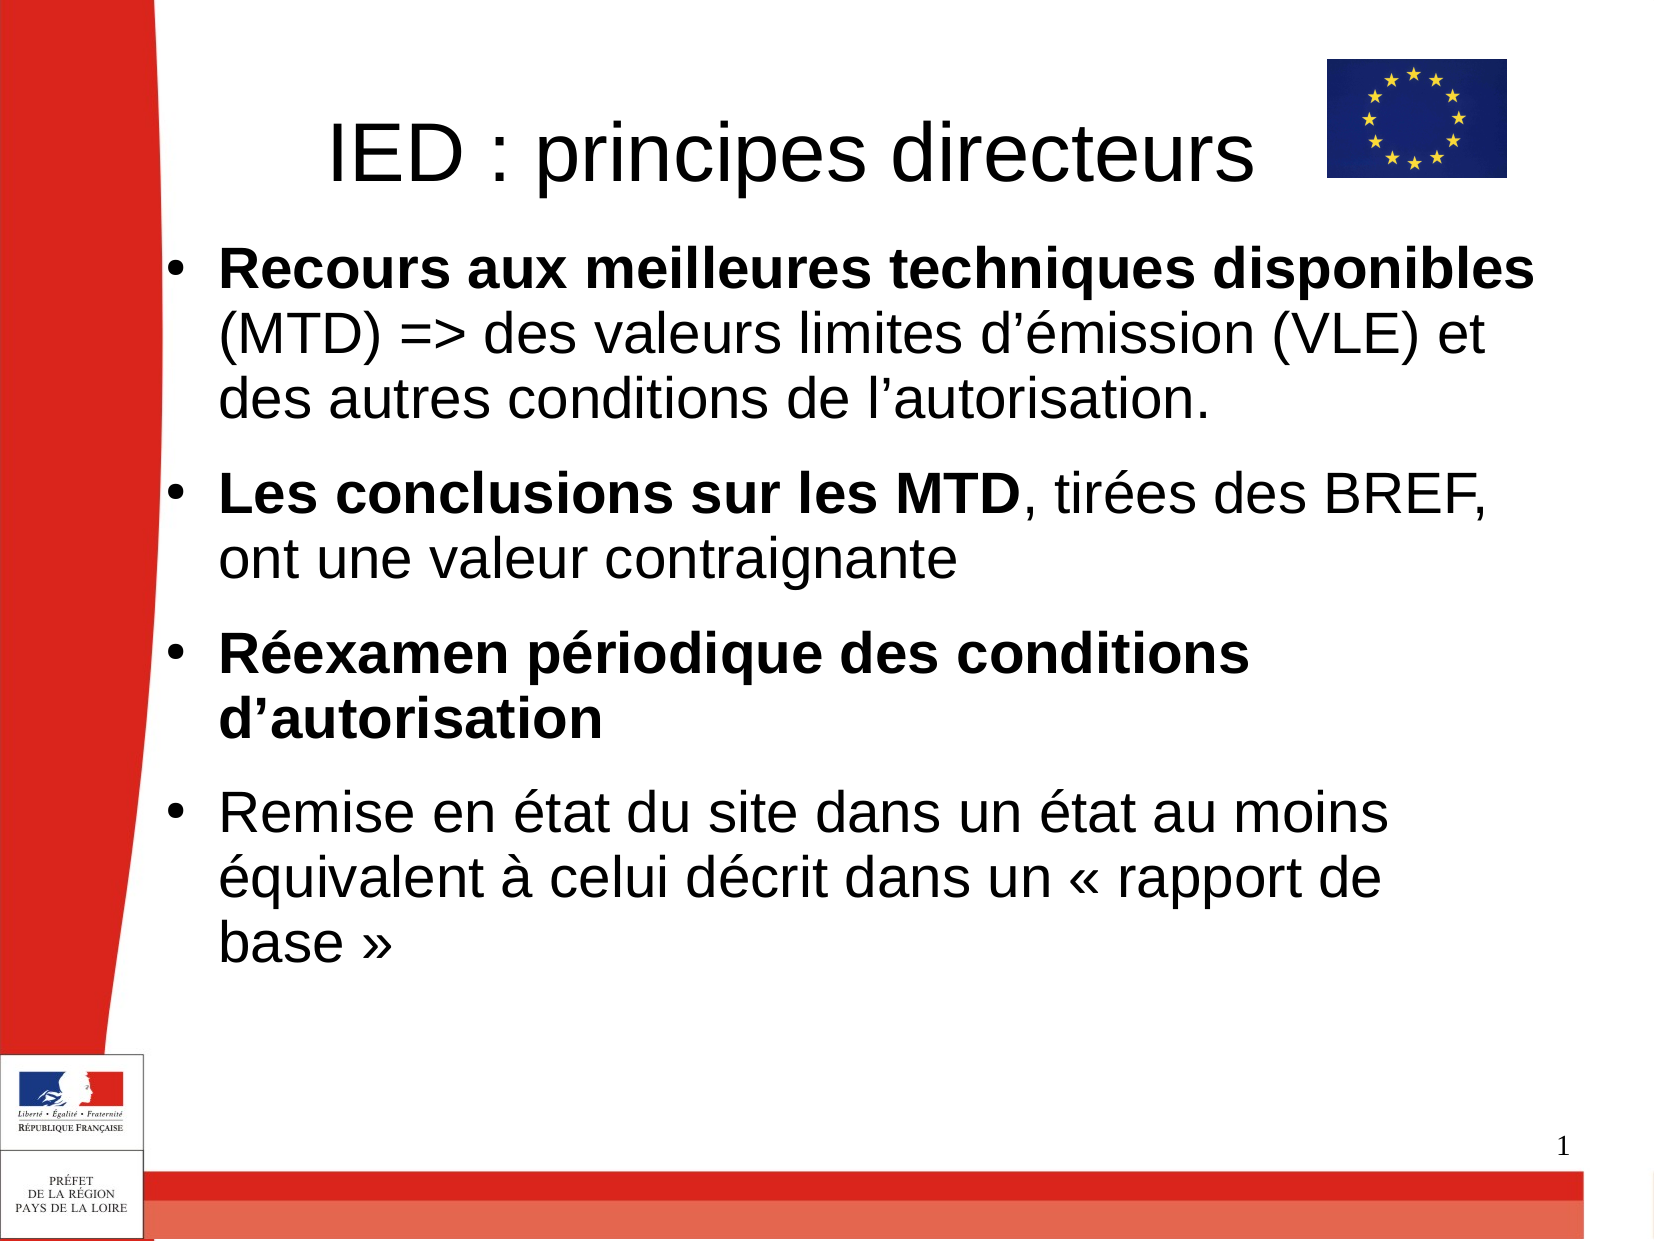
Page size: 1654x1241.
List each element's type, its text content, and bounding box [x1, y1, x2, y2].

title IED : principes directeurs [82, 26, 1571, 280]
list Recours aux meilleures techniques disponibles (MTD) => des valeurs limites d’émission (VLE) et des autres conditions de l’autorisation. Les conclusions sur les MTD, tirées des BREF, ont une valeur contraignante Réexamen périodique des conditions d’autorisation Remise en état du site dans un état au moins équivalent à celui décrit dans un « rapport de base » [147, 236, 1565, 1138]
picture [0, 0, 1654, 1241]
